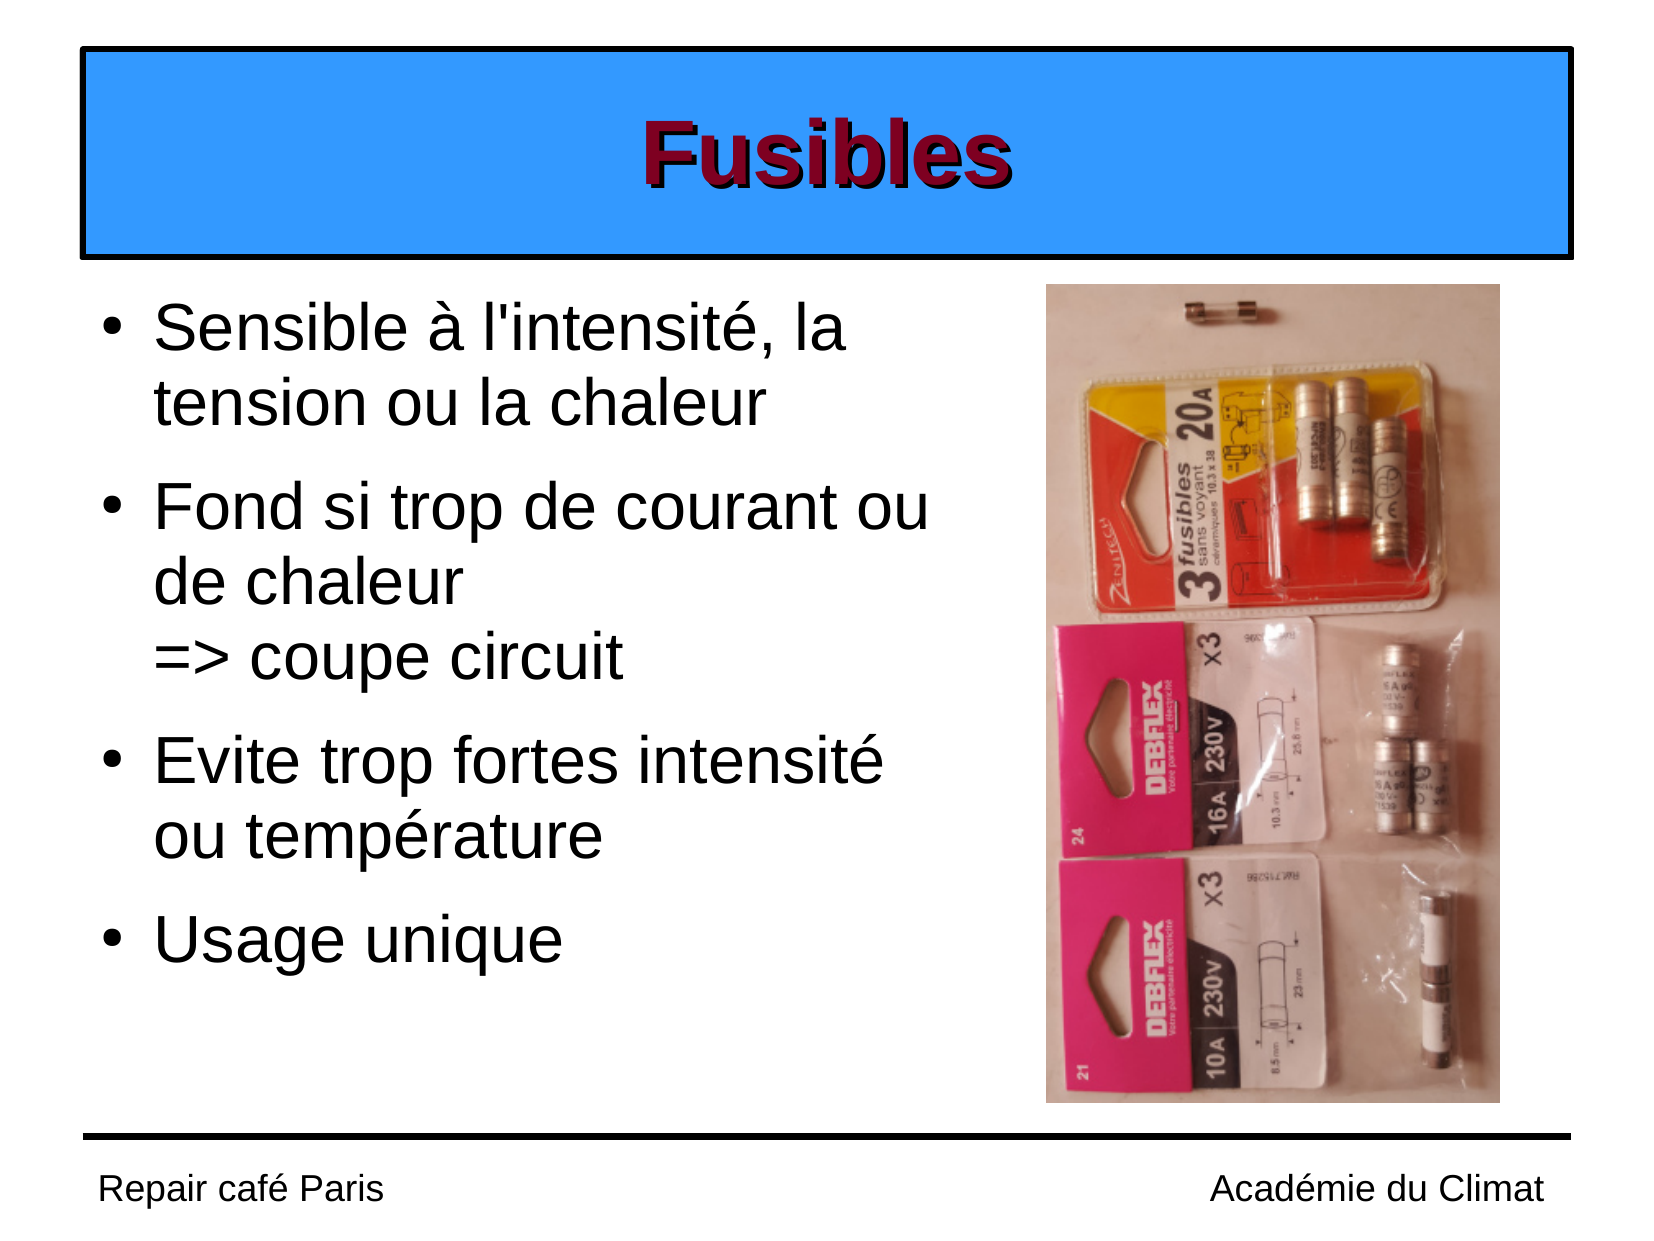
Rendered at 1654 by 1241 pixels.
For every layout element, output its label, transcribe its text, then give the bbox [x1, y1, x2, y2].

title Fusibles [82, 49, 1571, 257]
picture [1046, 284, 1500, 1103]
text_box Repair café Paris Académie du Climat [82, 1160, 1571, 1217]
list Sensible à l'intensité, la tension ou la chaleur Fond si trop de courant ou de chaleur => coupe circuit Evite trop fortes intensité ou température Usage unique [82, 290, 945, 1087]
